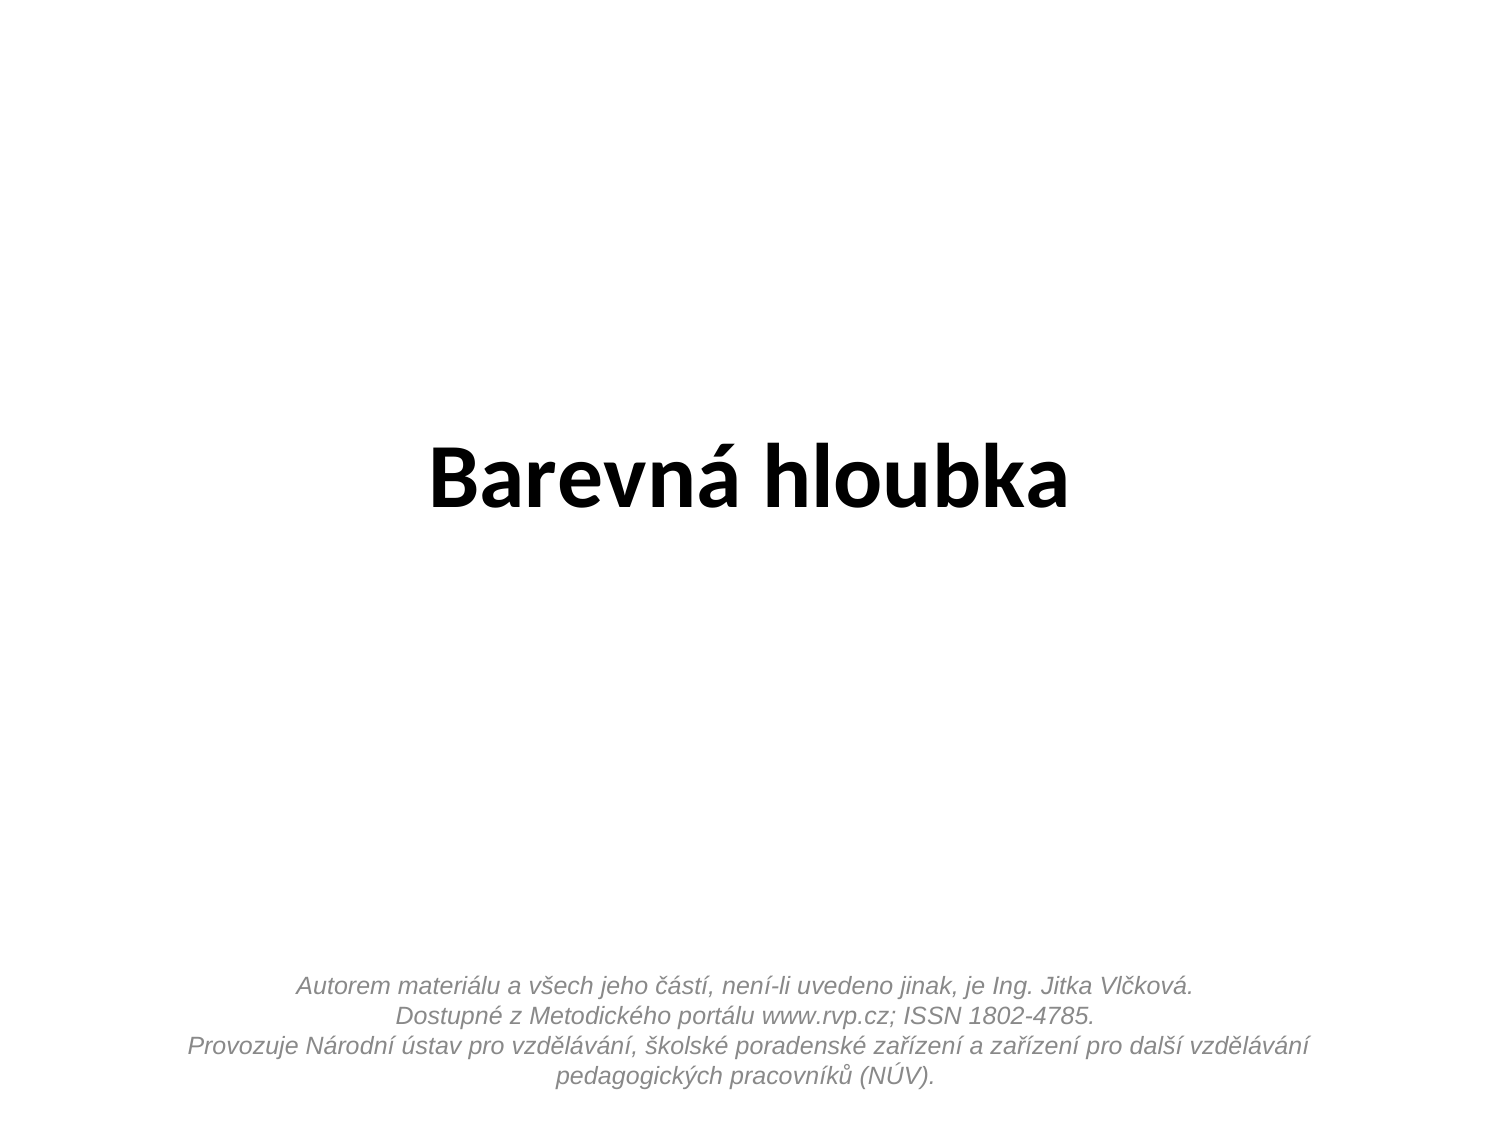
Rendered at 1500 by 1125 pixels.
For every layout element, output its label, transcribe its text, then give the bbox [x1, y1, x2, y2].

title Barevná hloubka [112, 349, 1388, 592]
text_box Autorem materiálu a všech jeho částí, není-li uvedeno jinak, je Ing. Jitka Vlčková. Dostupné z Metodického portálu www.rvp.cz; ISSN 1802-4785. Provozuje Národní ústav pro vzdělávání, školské poradenské zařízení a zařízení pro další vzdělávání pedagogických pracovníků (NÚV). [135, 999, 1365, 1060]
